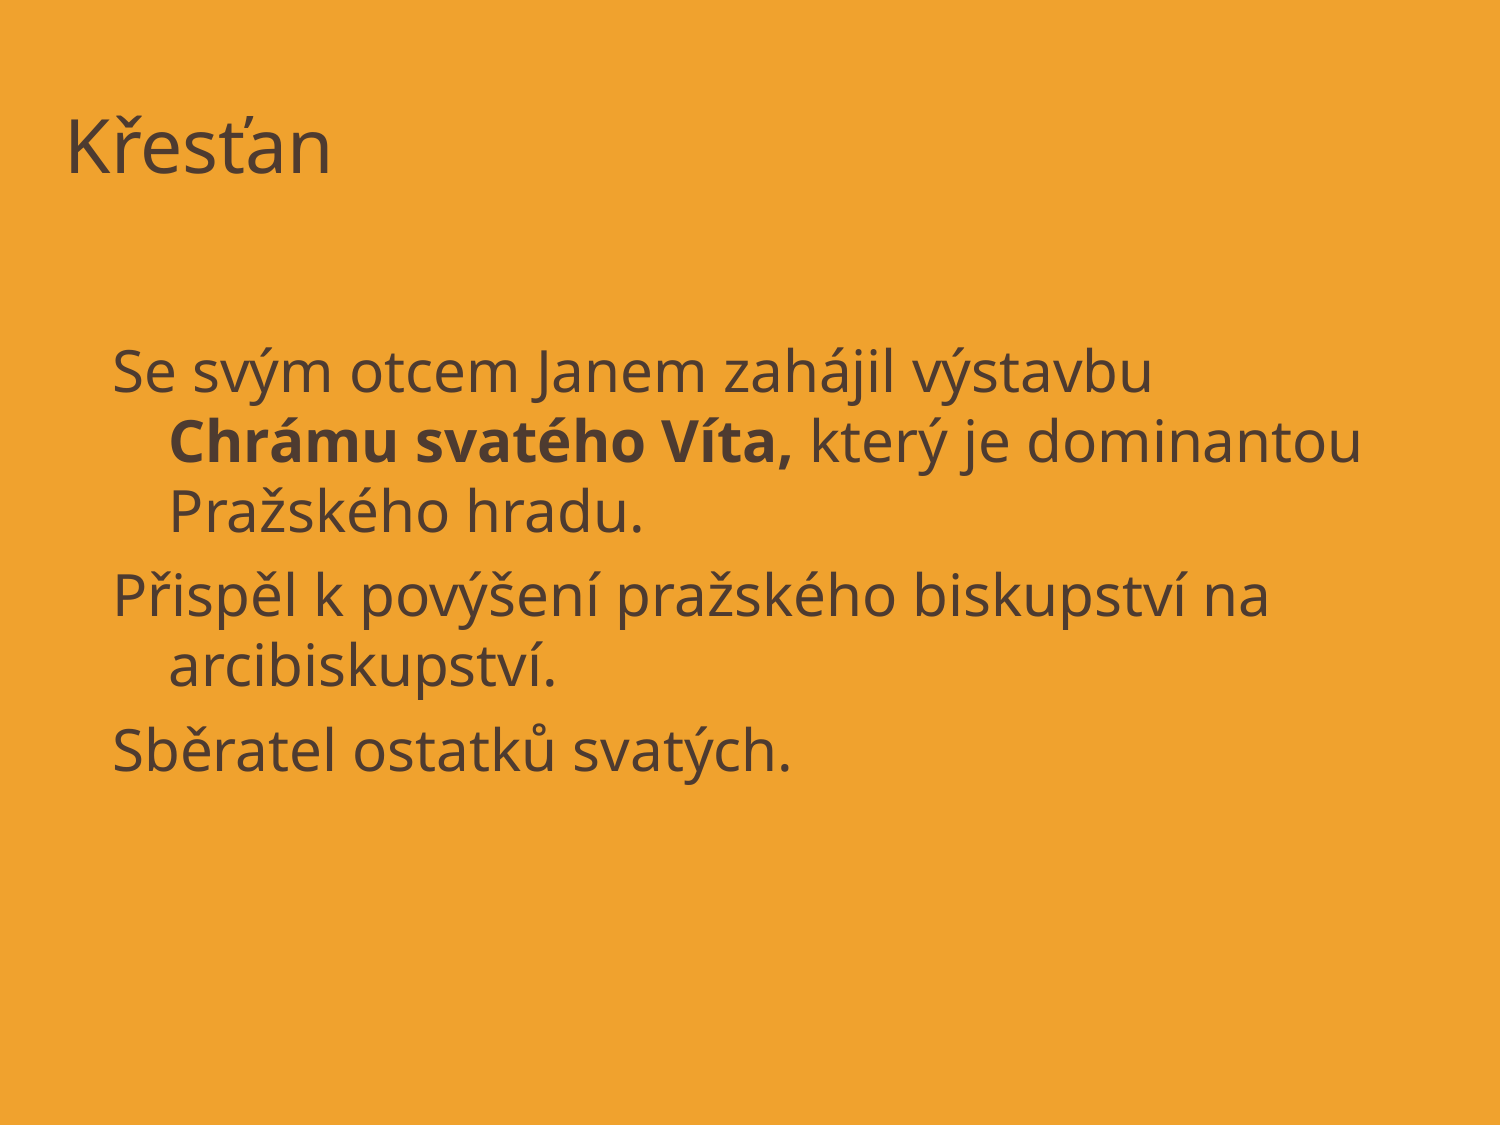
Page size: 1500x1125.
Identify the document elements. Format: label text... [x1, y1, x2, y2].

list Se svým otcem Janem zahájil výstavbu Chrámu svatého Víta, který je dominantou Pražského hradu. Přispěl k povýšení pražského biskupství na arcibiskupství. Sběratel ostatků svatých. [41, 326, 1412, 929]
title Křesťan [49, 75, 1475, 214]
